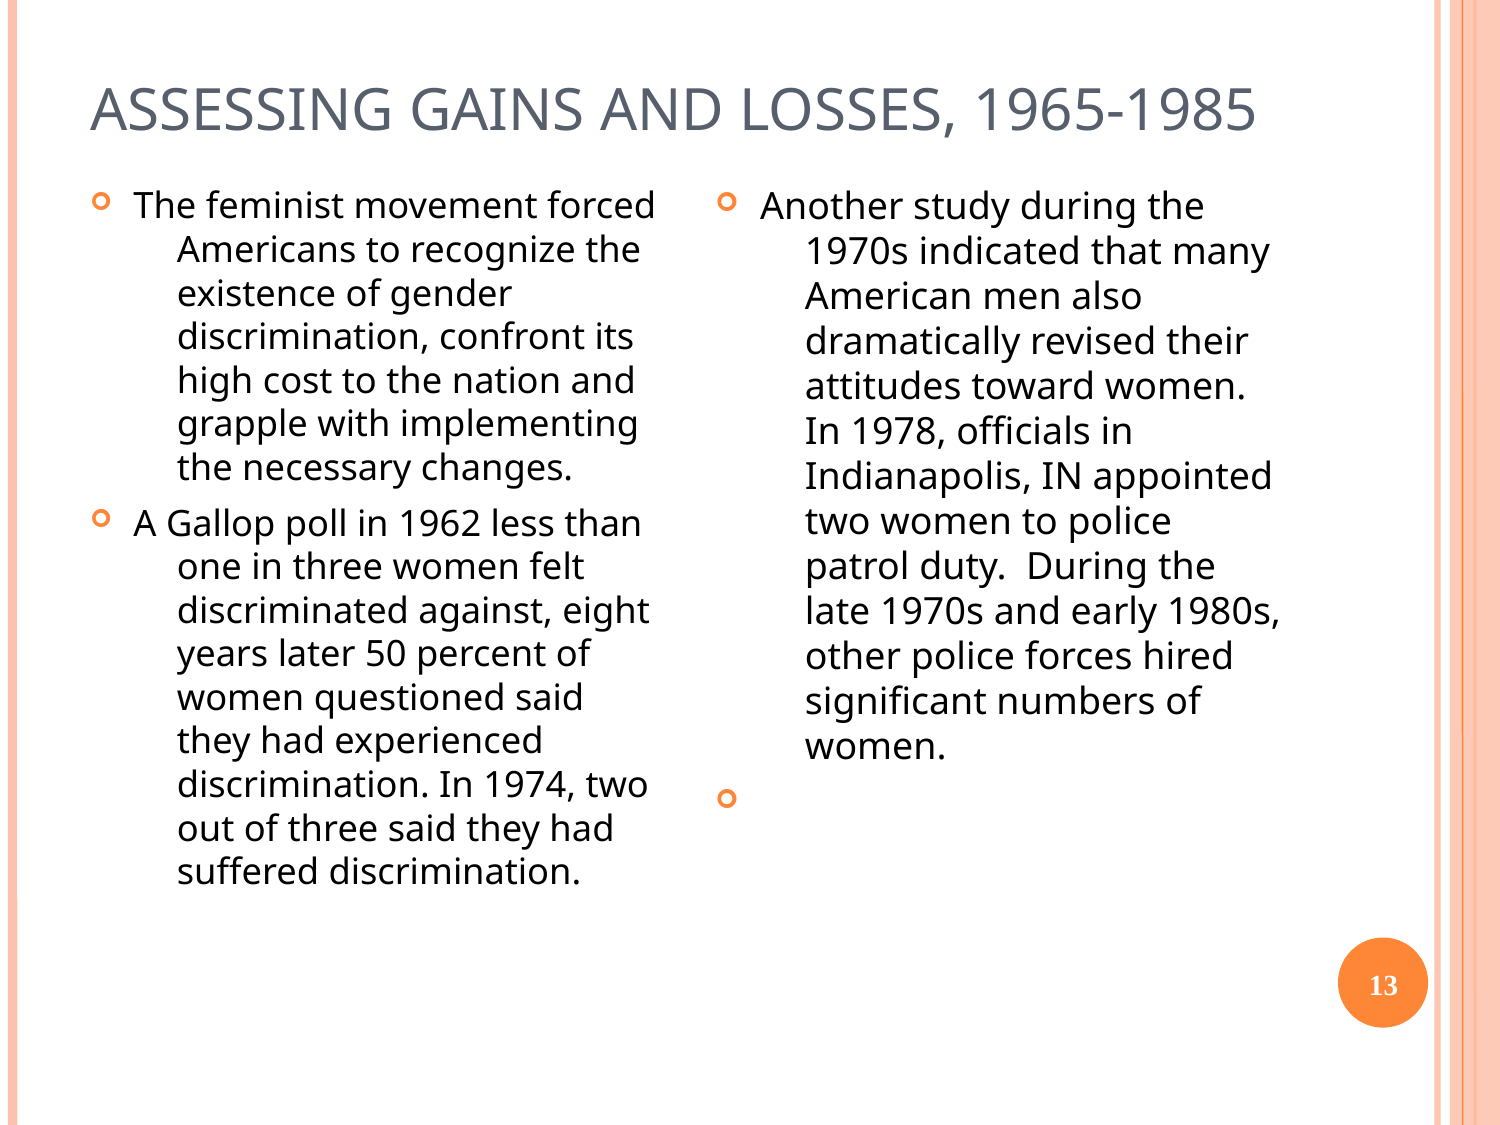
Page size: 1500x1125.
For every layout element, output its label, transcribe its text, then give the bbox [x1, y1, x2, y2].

list The feminist movement forced Americans to recognize the existence of gender discrimination, confront its high cost to the nation and grapple with implementing the necessary changes. A Gallop poll in 1962 less than one in three women felt discriminated against, eight years later 50 percent of women questioned said they had experienced discrimination. In 1974, two out of three said they had suffered discrimination. [75, 174, 676, 1013]
list Another study during the 1970s indicated that many American men also dramatically revised their attitudes toward women. In 1978, officials in Indianapolis, IN appointed two women to police patrol duty. During the late 1970s and early 1980s, other police forces hired significant numbers of women. [700, 174, 1301, 1013]
title Assessing Gains and Losses, 1965-1985 [75, 45, 1300, 150]
text_box [1333, 940, 1434, 1027]
